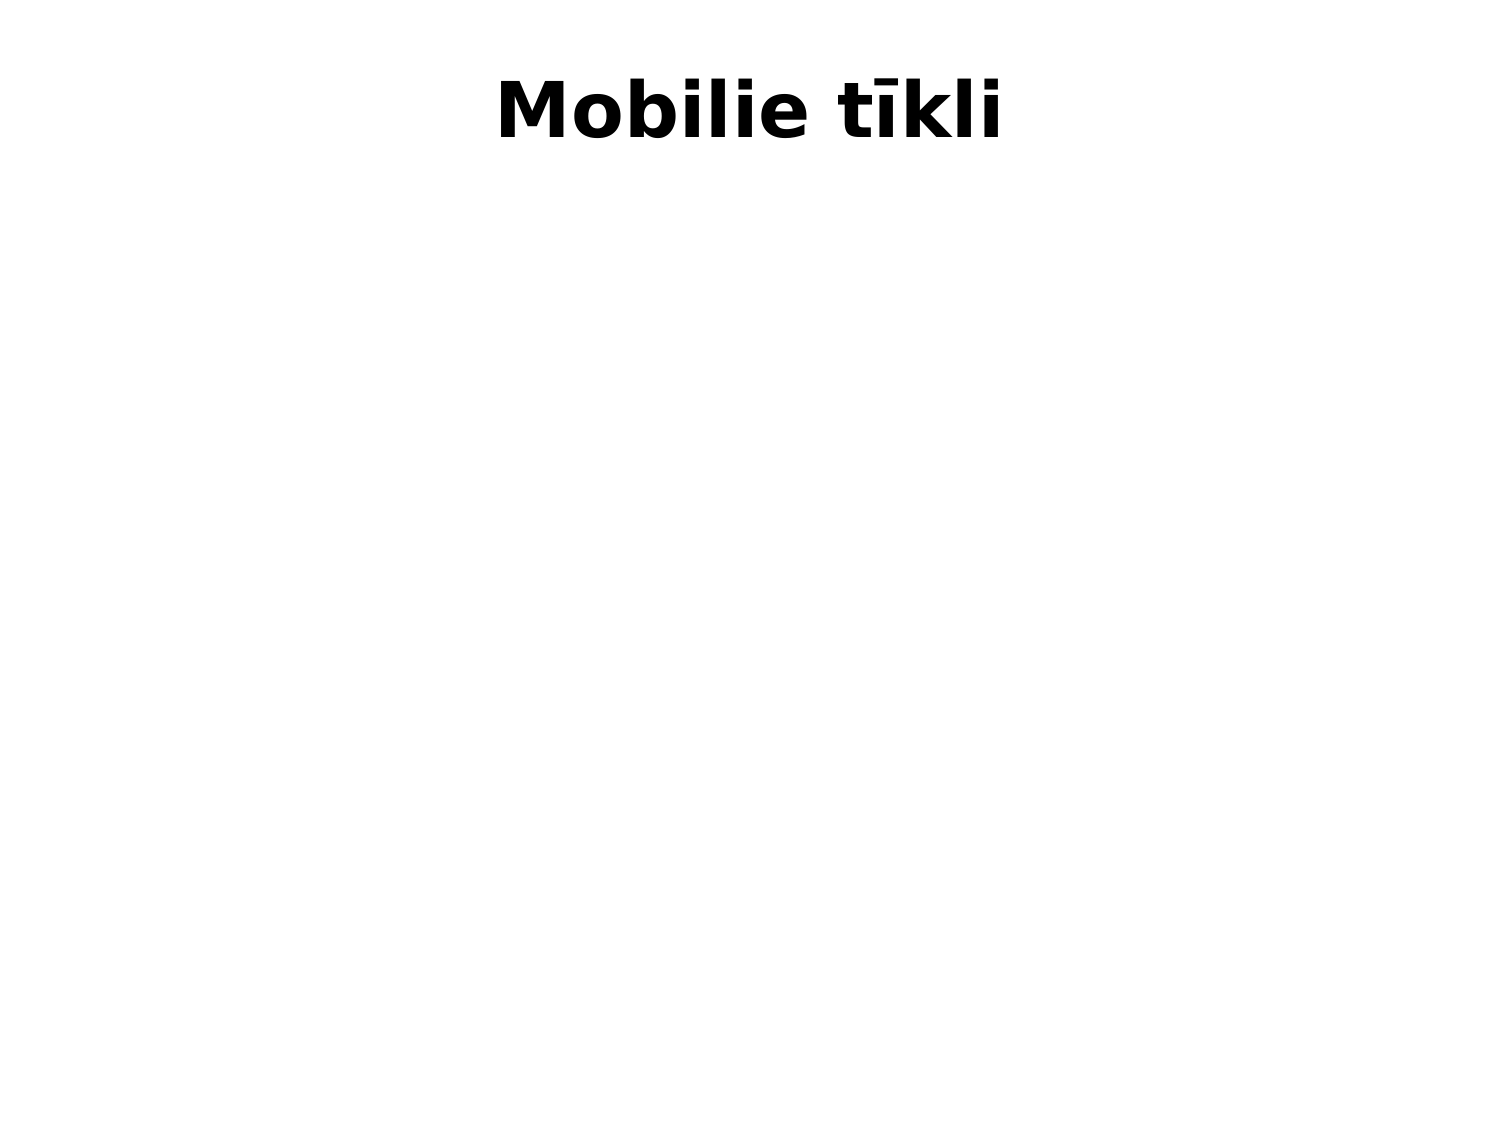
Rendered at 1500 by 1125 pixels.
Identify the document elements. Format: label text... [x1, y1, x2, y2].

title Mobilie tīkli [75, 44, 1425, 177]
